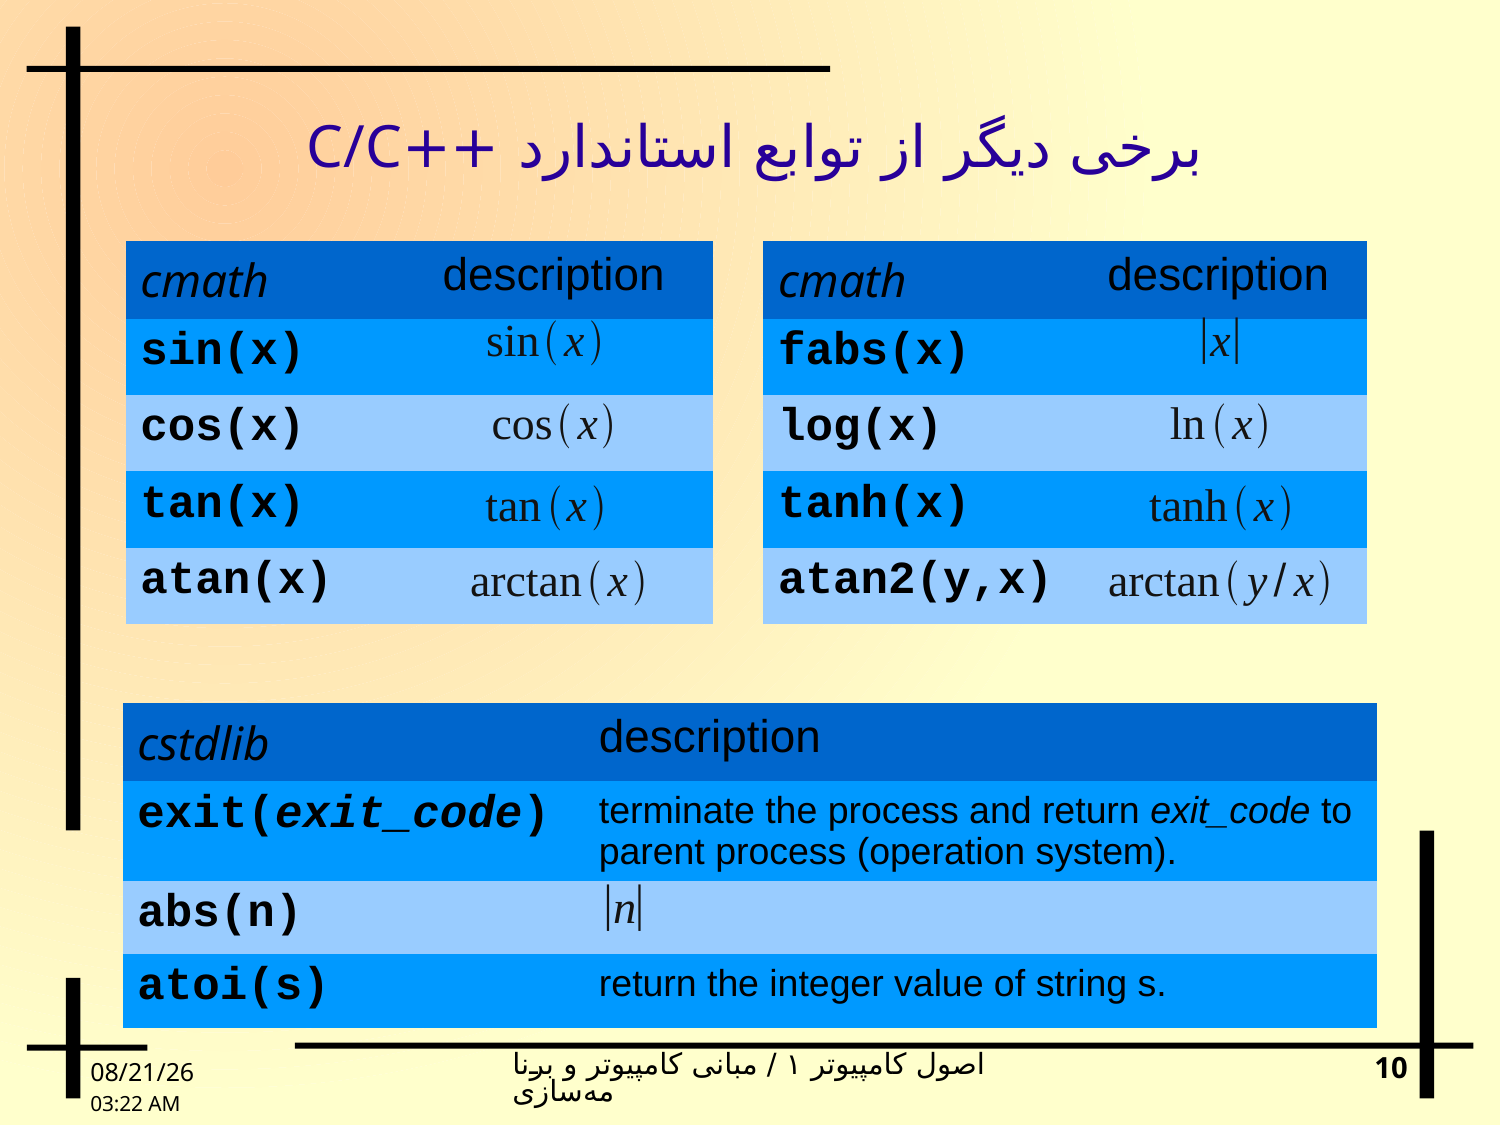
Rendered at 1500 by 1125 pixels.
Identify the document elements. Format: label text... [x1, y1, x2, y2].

table_header description [1069, 241, 1367, 319]
table_cell tanh(x) [763, 471, 1069, 548]
table_cell [1069, 548, 1367, 624]
chart [485, 398, 622, 451]
table_cell cos(x) [126, 395, 395, 471]
table_cell return the integer value of string s. [584, 954, 1377, 1028]
chart [592, 882, 656, 934]
chart [1163, 398, 1277, 451]
chart [479, 315, 610, 369]
table_header description [395, 241, 713, 319]
chart [1141, 481, 1299, 534]
table_cell exit(exit_code) [123, 781, 584, 881]
title برخی دیگر از توابع استاندارد ++C/C [131, 85, 1361, 205]
table_cell log(x) [763, 395, 1069, 471]
table_header cstdlib [123, 703, 584, 781]
table_cell [395, 319, 713, 395]
table_header cmath [763, 241, 1069, 319]
table_cell sin(x) [126, 319, 395, 395]
table_cell [1069, 395, 1367, 471]
table_cell [395, 548, 713, 624]
chart [1101, 555, 1339, 608]
table_header description [584, 703, 1377, 781]
table_cell fabs(x) [763, 319, 1069, 395]
table_cell tan(x) [126, 471, 395, 548]
table_cell atan(x) [126, 548, 395, 624]
chart [477, 481, 612, 534]
chart [463, 555, 653, 608]
table_cell [1069, 319, 1367, 395]
table_cell [395, 395, 713, 471]
table_cell abs(n) [123, 881, 584, 954]
table_header cmath [126, 241, 395, 319]
table_cell atan2(y,x) [763, 548, 1069, 624]
table_cell terminate the process and return exit_code to parent process (operation system). [584, 781, 1377, 881]
table_cell atoi(s) [123, 954, 584, 1028]
table_cell [1069, 471, 1367, 548]
chart [1188, 315, 1252, 367]
table_cell [584, 881, 1377, 954]
table_cell [395, 471, 713, 548]
